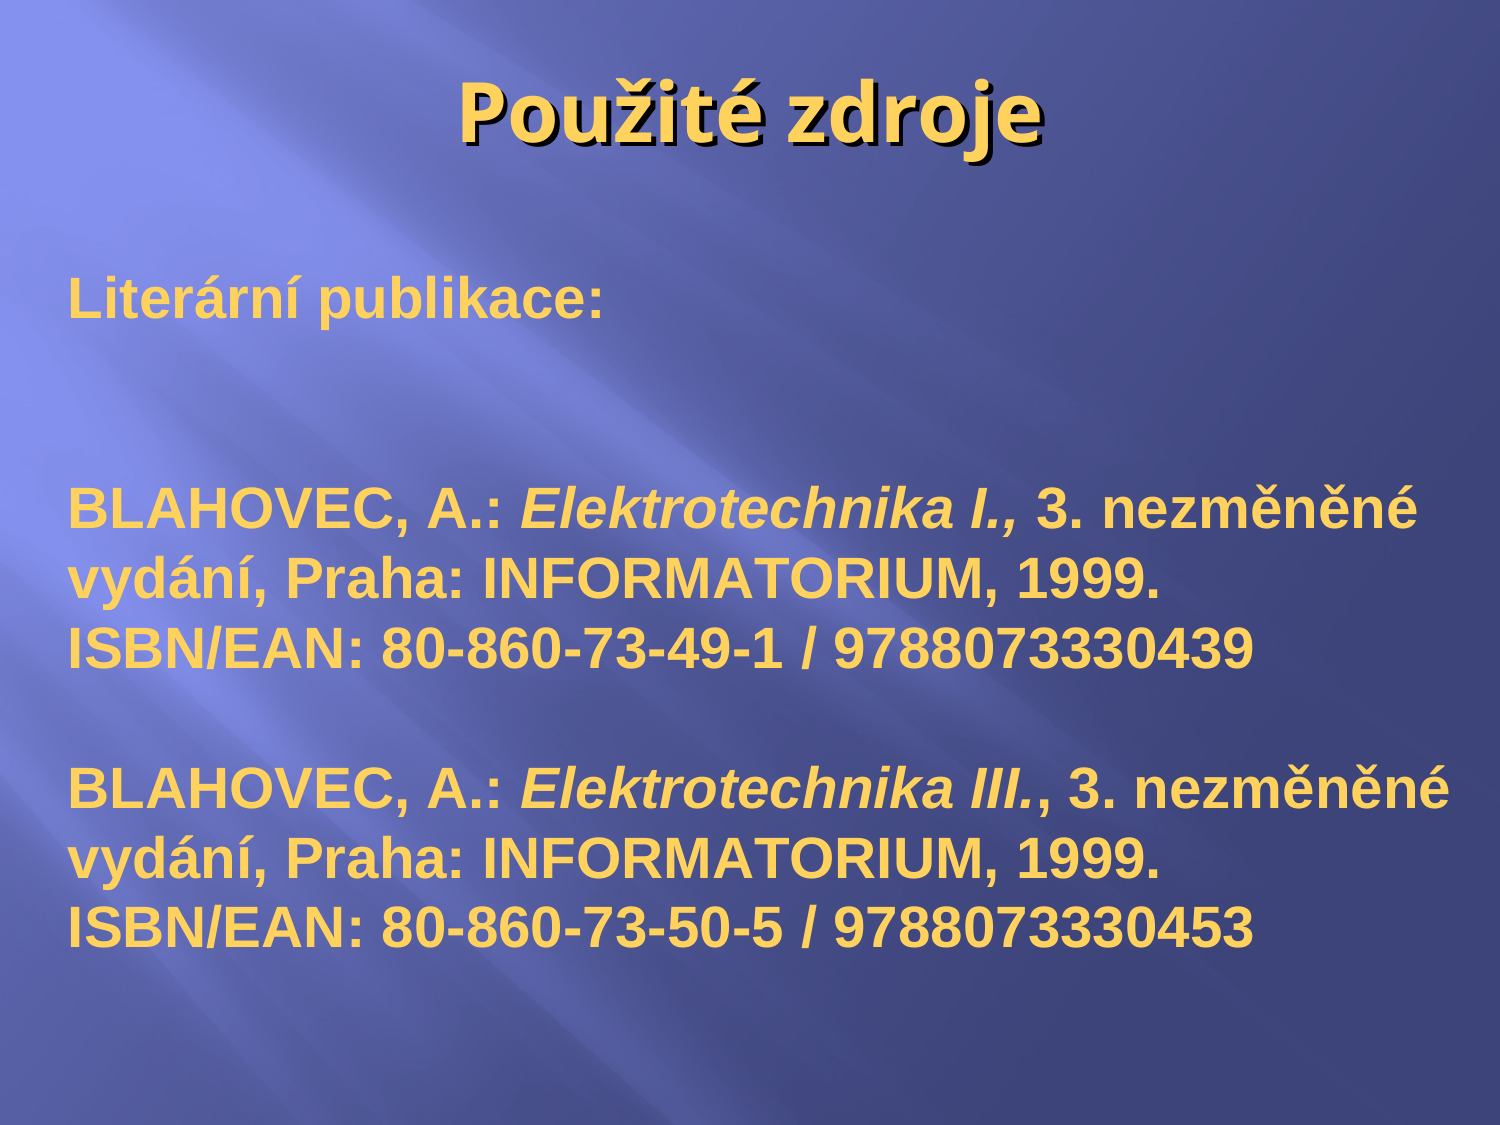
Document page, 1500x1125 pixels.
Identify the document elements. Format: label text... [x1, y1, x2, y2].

text_box Literární publikace: BLAHOVEC, A.: Elektrotechnika I., 3. nezměněné vydání, Praha: INFORMATORIUM, 1999. ISBN/EAN: 80-860-73-49-1 / 9788073330439 BLAHOVEC, A.: Elektrotechnika III., 3. nezměněné vydání, Praha: INFORMATORIUM, 1999. ISBN/EAN: 80-860-73-50-5 / 9788073330453 [53, 219, 1471, 1000]
picture [0, 0, 1500, 1125]
title Použité zdroje [75, 45, 1426, 173]
